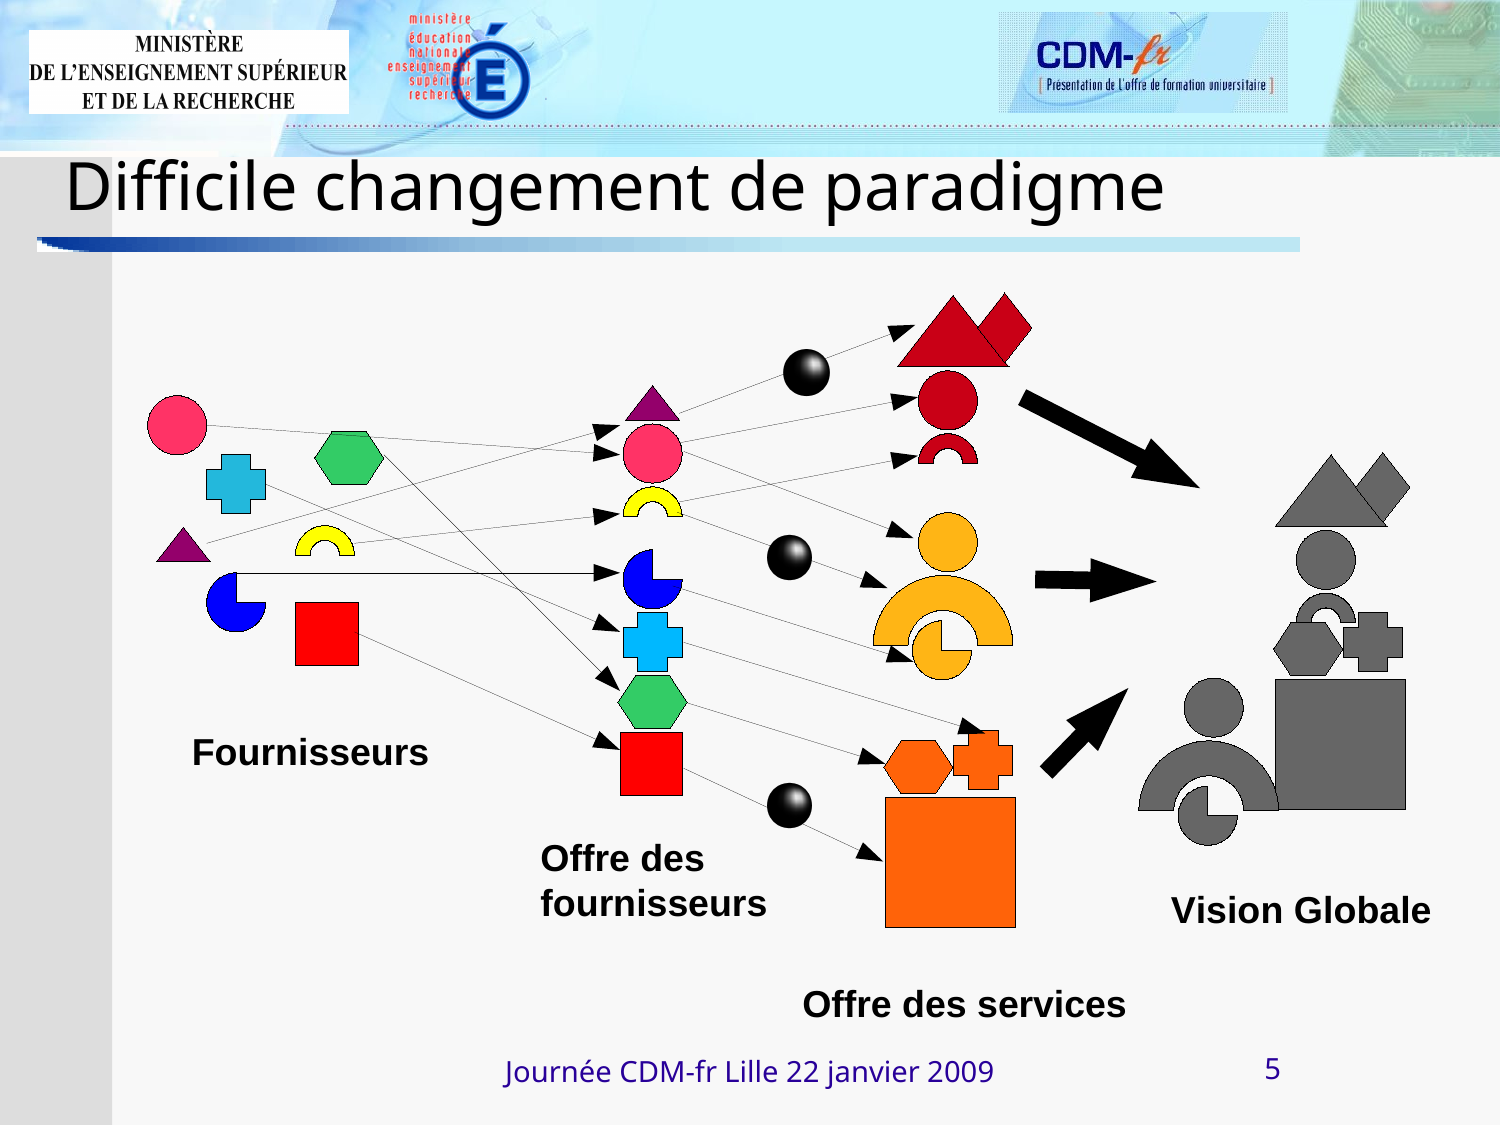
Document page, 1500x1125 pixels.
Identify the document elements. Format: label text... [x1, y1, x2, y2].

text_box [912, 620, 972, 680]
text_box [623, 486, 683, 517]
text_box [620, 732, 683, 796]
text_box [295, 525, 355, 556]
text_box [1184, 678, 1244, 738]
text_box [1273, 593, 1403, 676]
text_box [918, 512, 978, 572]
text_box [1138, 679, 1406, 811]
text_box [156, 527, 211, 562]
text_box [897, 292, 1032, 367]
text_box [873, 575, 1013, 646]
text_box [623, 423, 683, 484]
text_box [883, 730, 1013, 794]
text_box [331, 431, 370, 436]
picture [37, 237, 1300, 252]
picture [0, 0, 1500, 157]
text_box Offre des fournisseurs [525, 826, 783, 932]
title Difficile changement de paradigme [50, 137, 1463, 238]
text_box [314, 435, 384, 485]
text_box [623, 612, 683, 672]
text_box [1275, 452, 1410, 527]
text_box [918, 433, 978, 464]
text_box Offre des services [787, 973, 1142, 1033]
text_box [885, 797, 1016, 928]
text_box [617, 675, 688, 729]
text_box [206, 572, 266, 632]
text_box [1296, 530, 1356, 590]
text_box [625, 385, 680, 421]
text_box Vision Globale [1156, 878, 1447, 939]
text_box Fournisseurs [177, 720, 445, 781]
text_box [623, 549, 683, 609]
text_box [206, 454, 266, 514]
text_box [918, 370, 978, 430]
text_box [295, 602, 359, 666]
text_box [1178, 786, 1238, 846]
text_box [147, 395, 207, 455]
